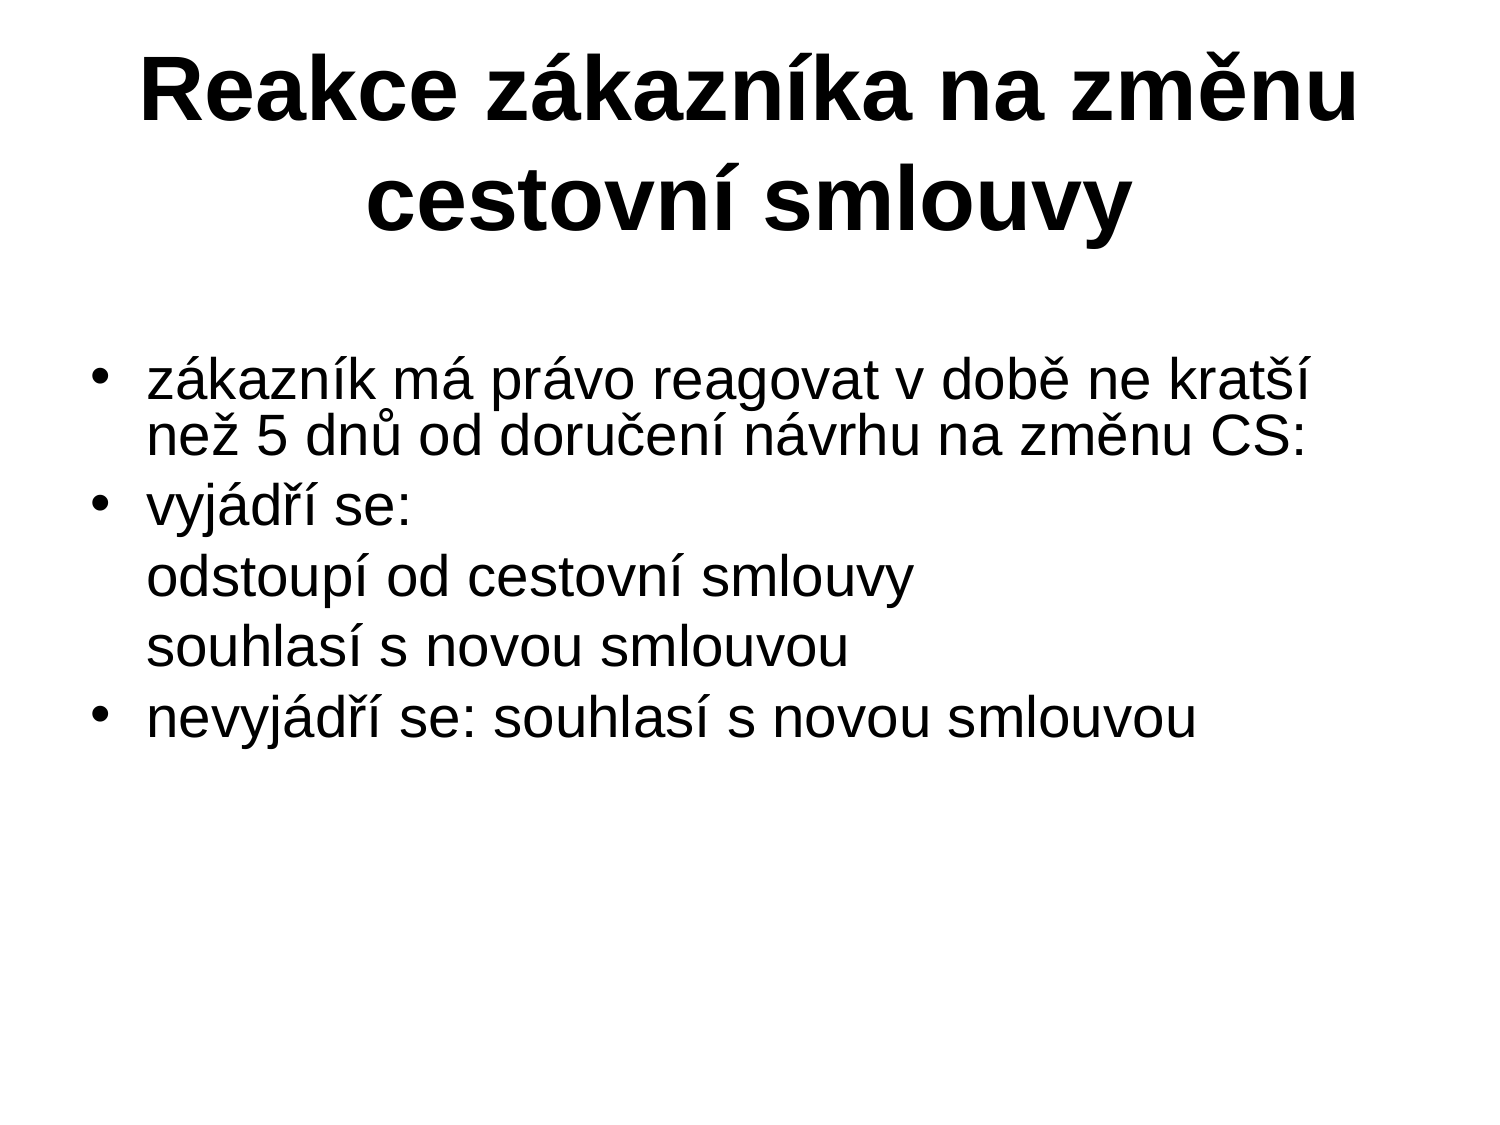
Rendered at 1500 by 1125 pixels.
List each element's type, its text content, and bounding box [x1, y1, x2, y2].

list zákazník má právo reagovat v době ne kratší než 5 dnů od doručení návrhu na změnu CS: vyjádří se: odstoupí od cestovní smlouvy souhlasí s novou smlouvou nevyjádří se: souhlasí s novou smlouvou [75, 262, 1426, 1006]
title Reakce zákazníka na změnu cestovní smlouvy [75, 21, 1426, 257]
